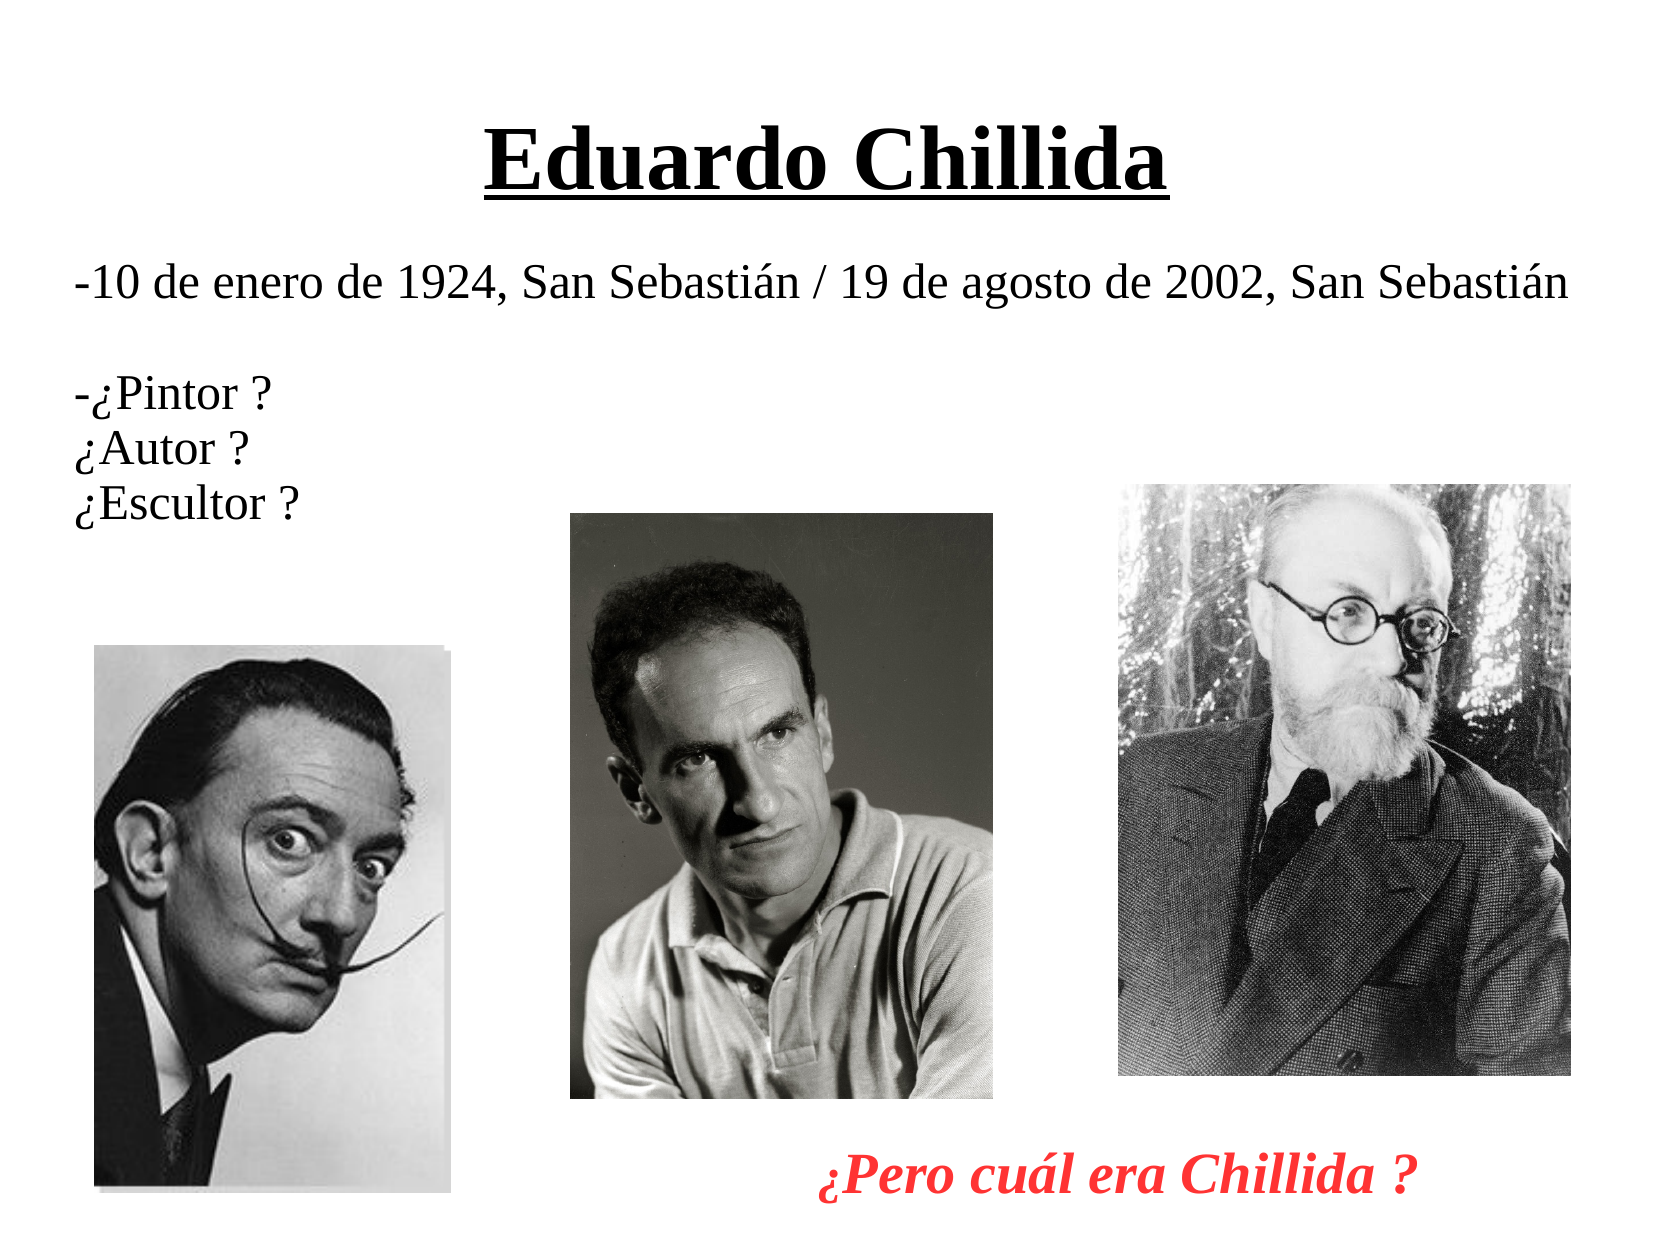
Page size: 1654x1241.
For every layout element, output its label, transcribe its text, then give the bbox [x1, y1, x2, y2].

picture [94, 645, 451, 1193]
title Eduardo Chillida [82, 49, 1571, 247]
text_box -10 de enero de 1924, San Sebastián / 19 de agosto de 2002, San Sebastián -¿Pintor ? ¿Autor ? ¿Escultor ? [59, 247, 1618, 553]
picture [570, 513, 993, 1099]
text_box ¿Pero cuál era Chillida ? [803, 1133, 1441, 1217]
picture [1118, 484, 1571, 1076]
